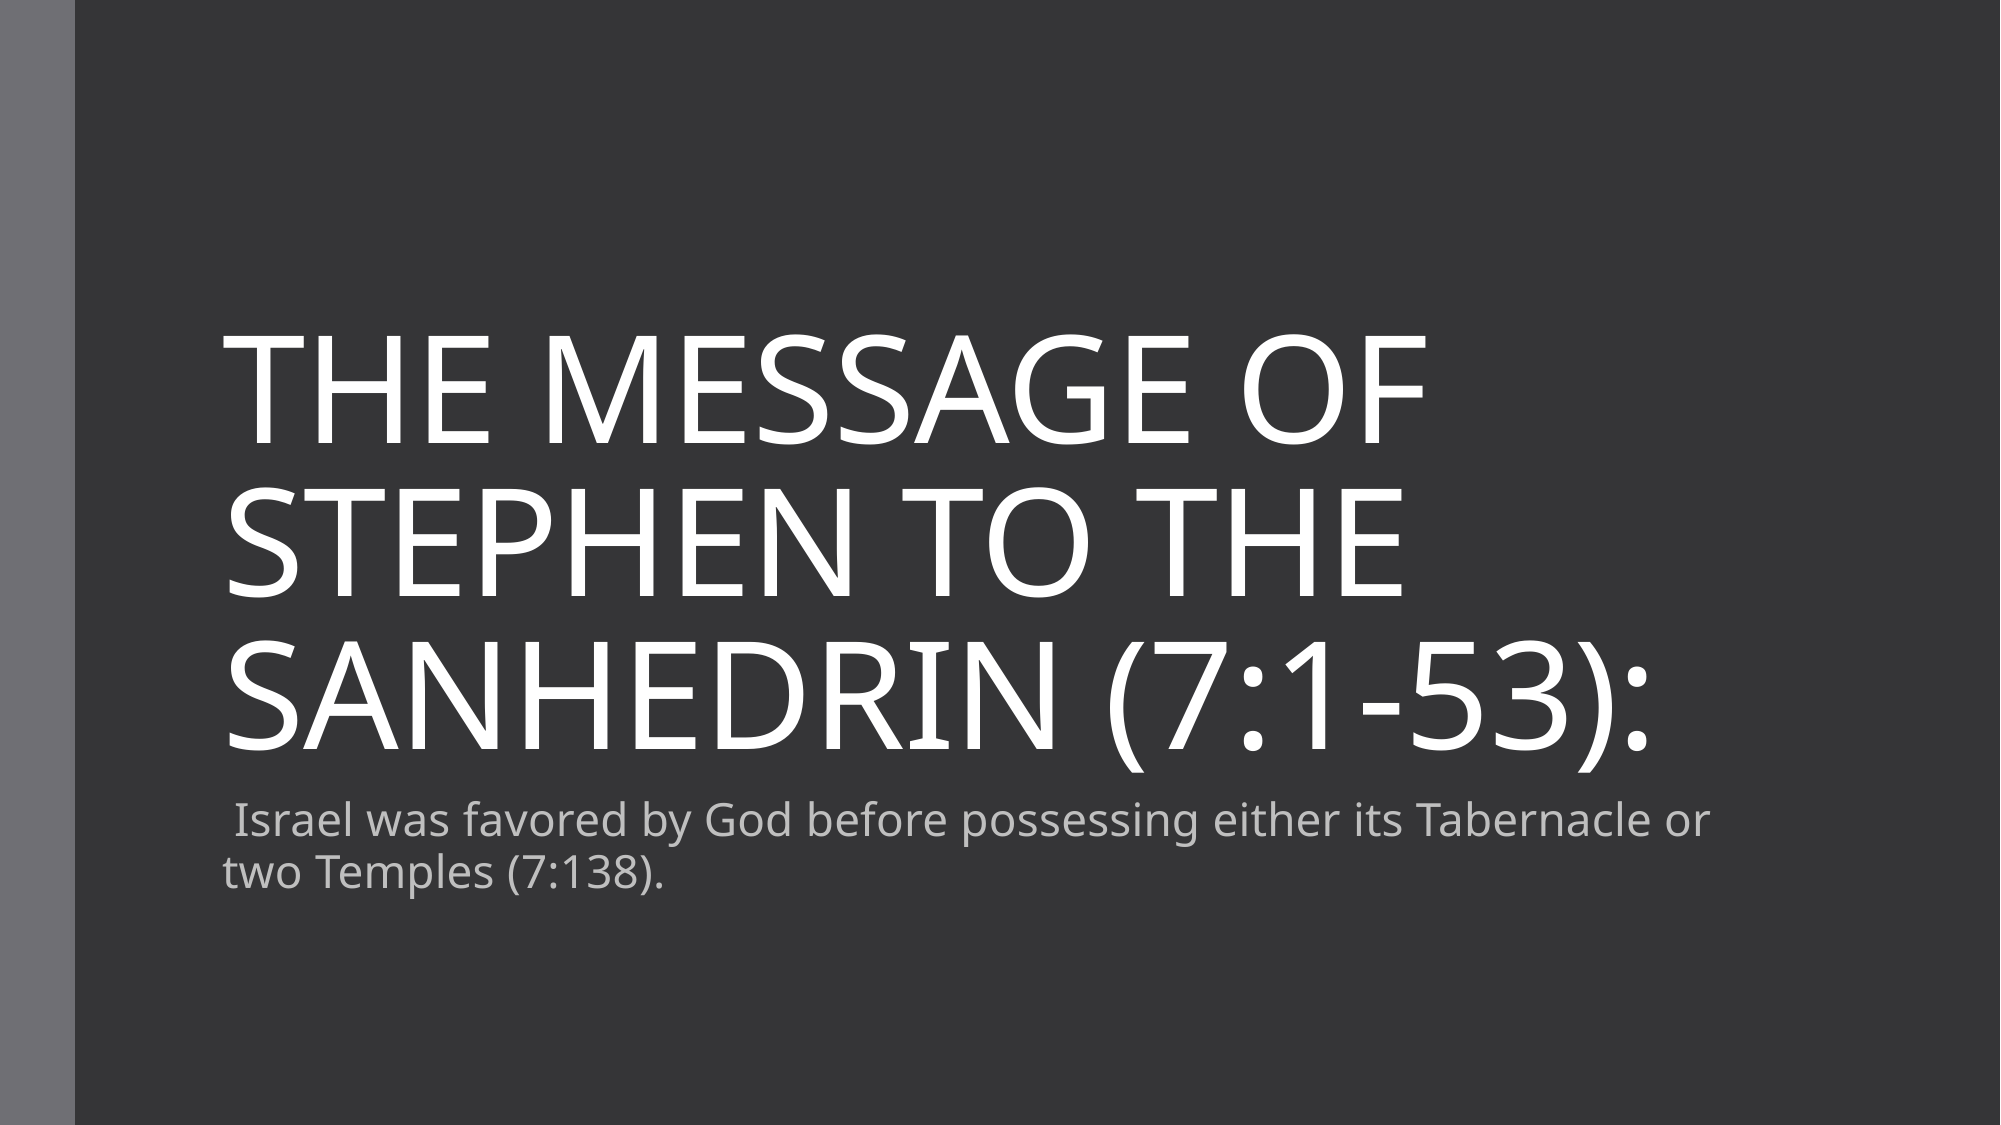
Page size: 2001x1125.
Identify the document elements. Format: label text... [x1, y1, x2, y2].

subtitle Israel was favored by God before possessing either its Tabernacle or two Temples (7:138). [206, 787, 1752, 1066]
title THE MESSAGE OF STEPHEN TO THE SANHEDRIN (7:1-53): [206, 124, 1752, 787]
